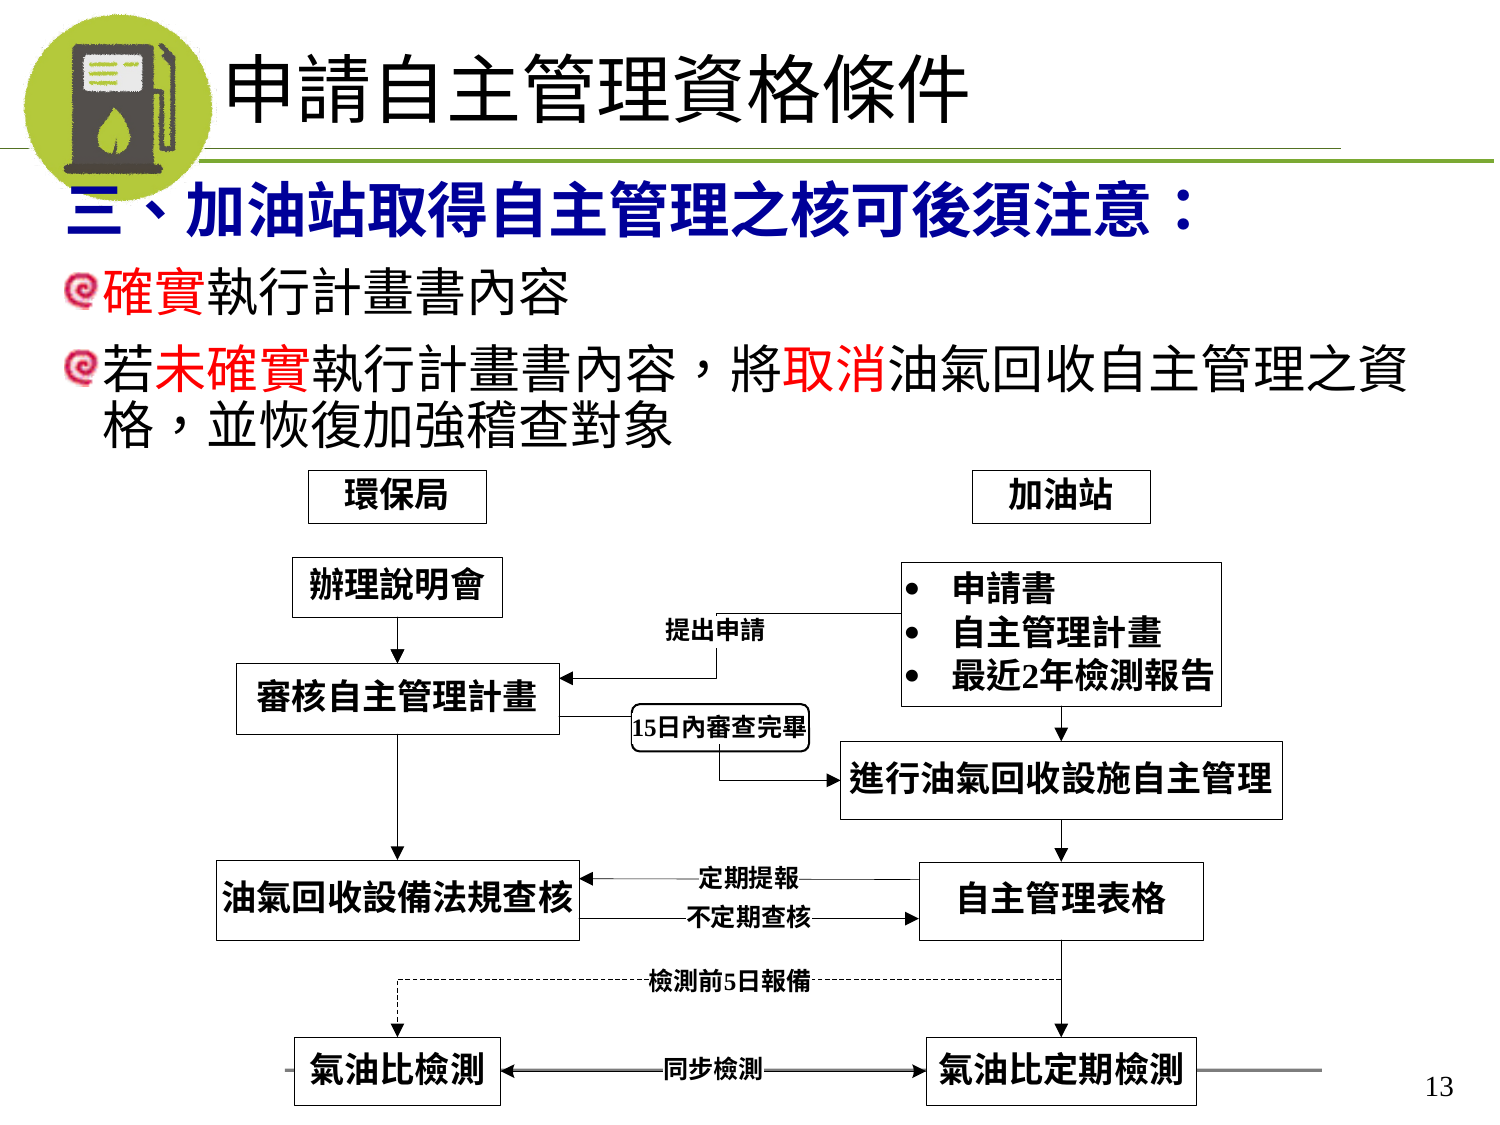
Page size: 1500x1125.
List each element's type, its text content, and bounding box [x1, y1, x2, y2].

list 三、加油站取得自主管理之核可後須注意： 確實執行計畫書內容 若未確實執行計畫書內容，將取消油氣回收自主管理之資格，並恢復加強稽查對象 [50, 172, 1425, 1011]
chart [212, 468, 1288, 1112]
picture [212, 466, 1286, 1109]
title 申請自主管理資格條件 [206, 37, 1424, 149]
picture [17, 7, 219, 208]
slide_number <編號> [1396, 1046, 1483, 1123]
